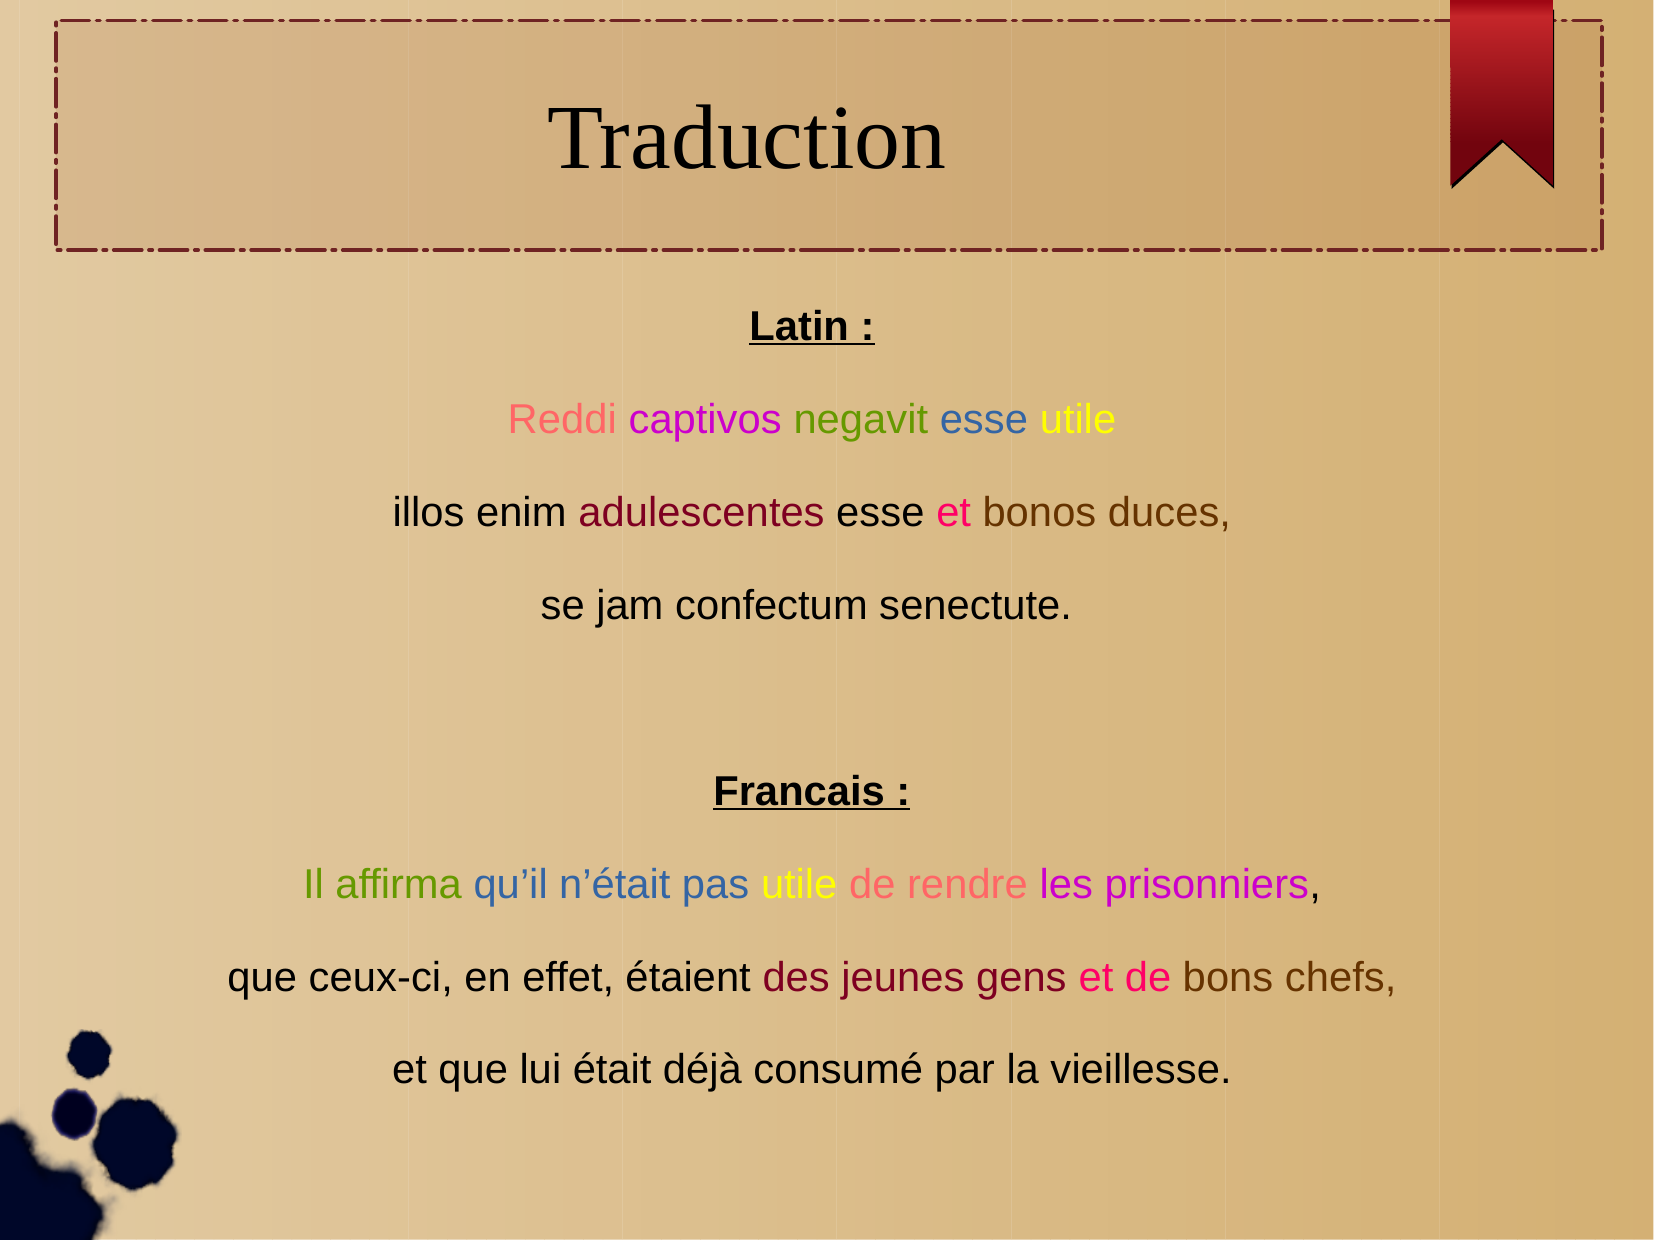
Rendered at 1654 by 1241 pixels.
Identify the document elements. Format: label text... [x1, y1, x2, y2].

text_box Latin : Reddi captivos negavit esse utile illos enim adulescentes esse et bonos duces, se jam confectum senectute. Francais : Il affirma qu’il n’était pas utile de rendre les prisonniers, que ceux-ci, en effet, étaient des jeunes gens et de bons chefs, et que lui était déjà consumé par la vieillesse. [177, 295, 1447, 1201]
title Traduction [82, 47, 1412, 229]
